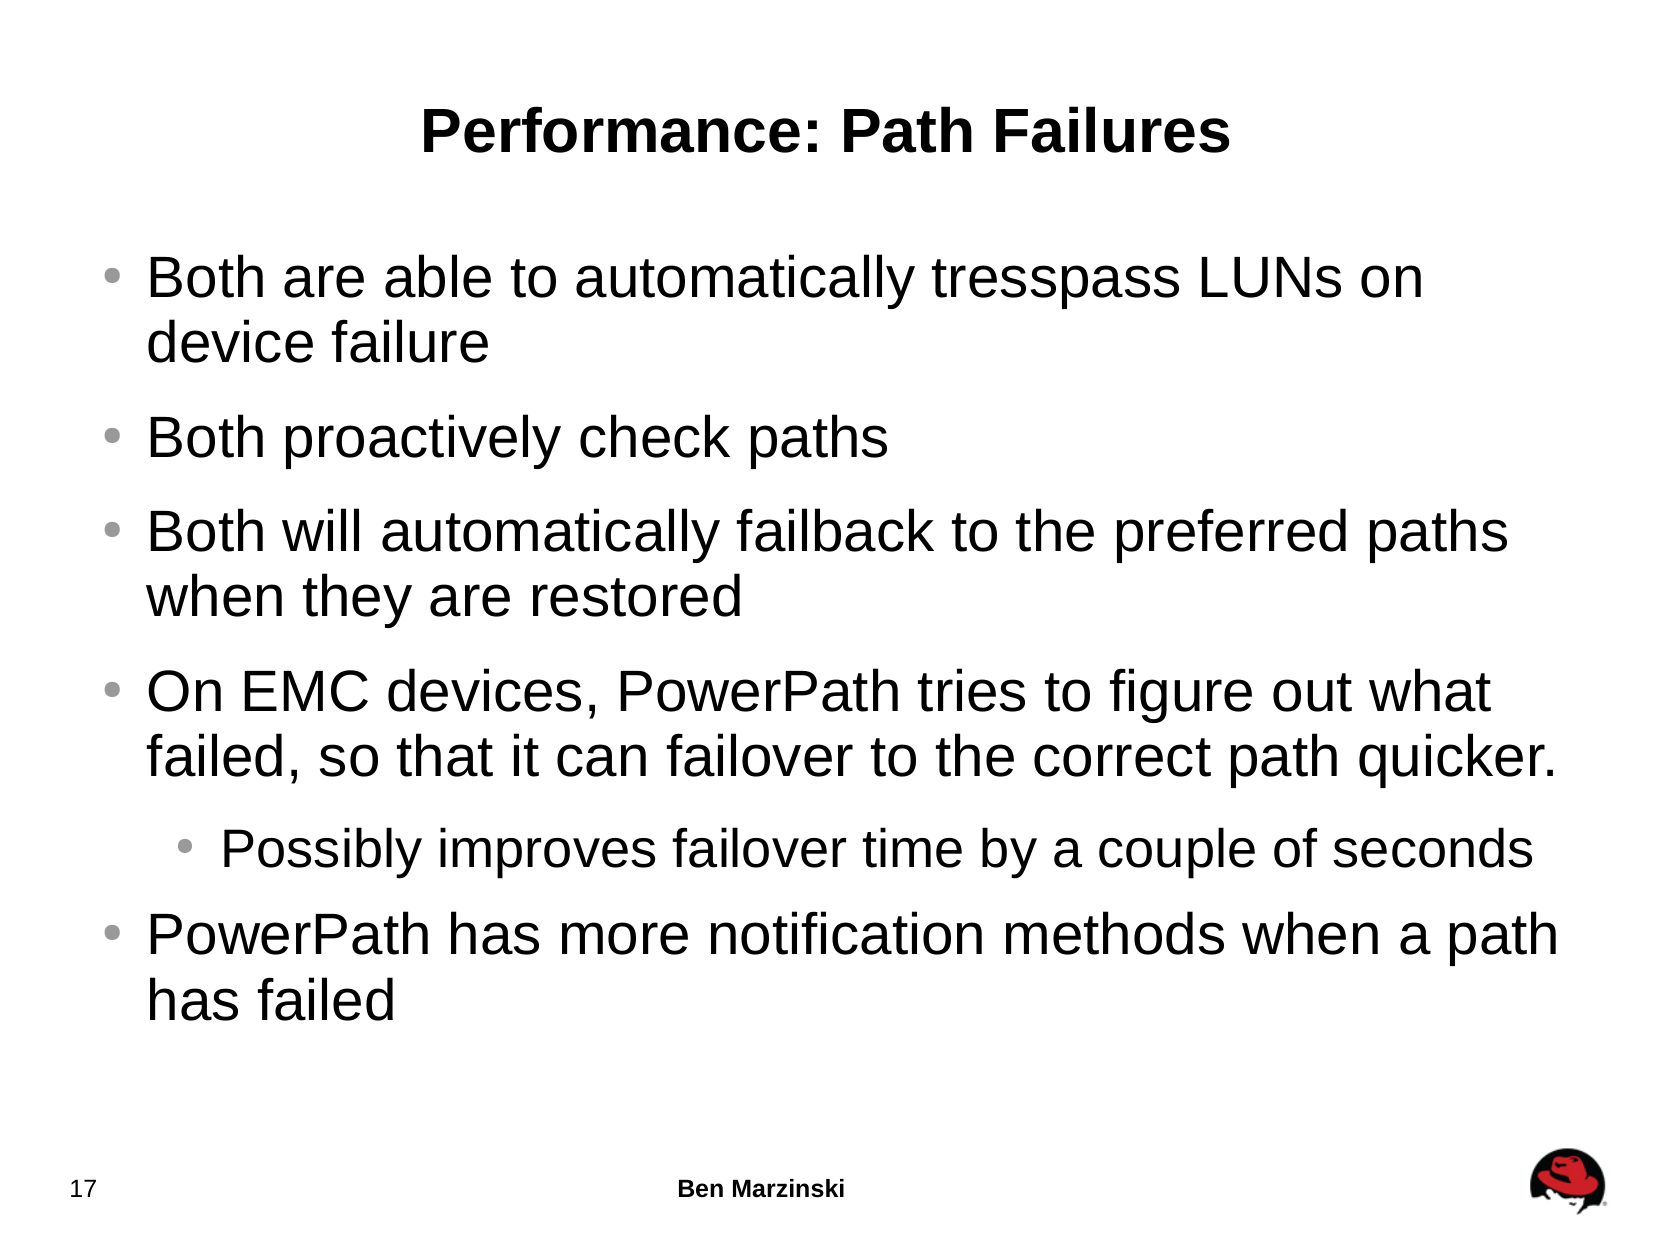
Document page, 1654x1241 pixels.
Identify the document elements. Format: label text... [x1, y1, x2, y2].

picture [1529, 1146, 1613, 1224]
title Performance: Path Failures [82, 45, 1571, 218]
list Both are able to automatically tresspass LUNs on device failure Both proactively check paths Both will automatically failback to the preferred paths when they are restored On EMC devices, PowerPath tries to figure out what failed, so that it can failover to the correct path quicker. Possibly improves failover time by a couple of seconds PowerPath has more notification methods when a path has failed [86, 244, 1576, 1033]
